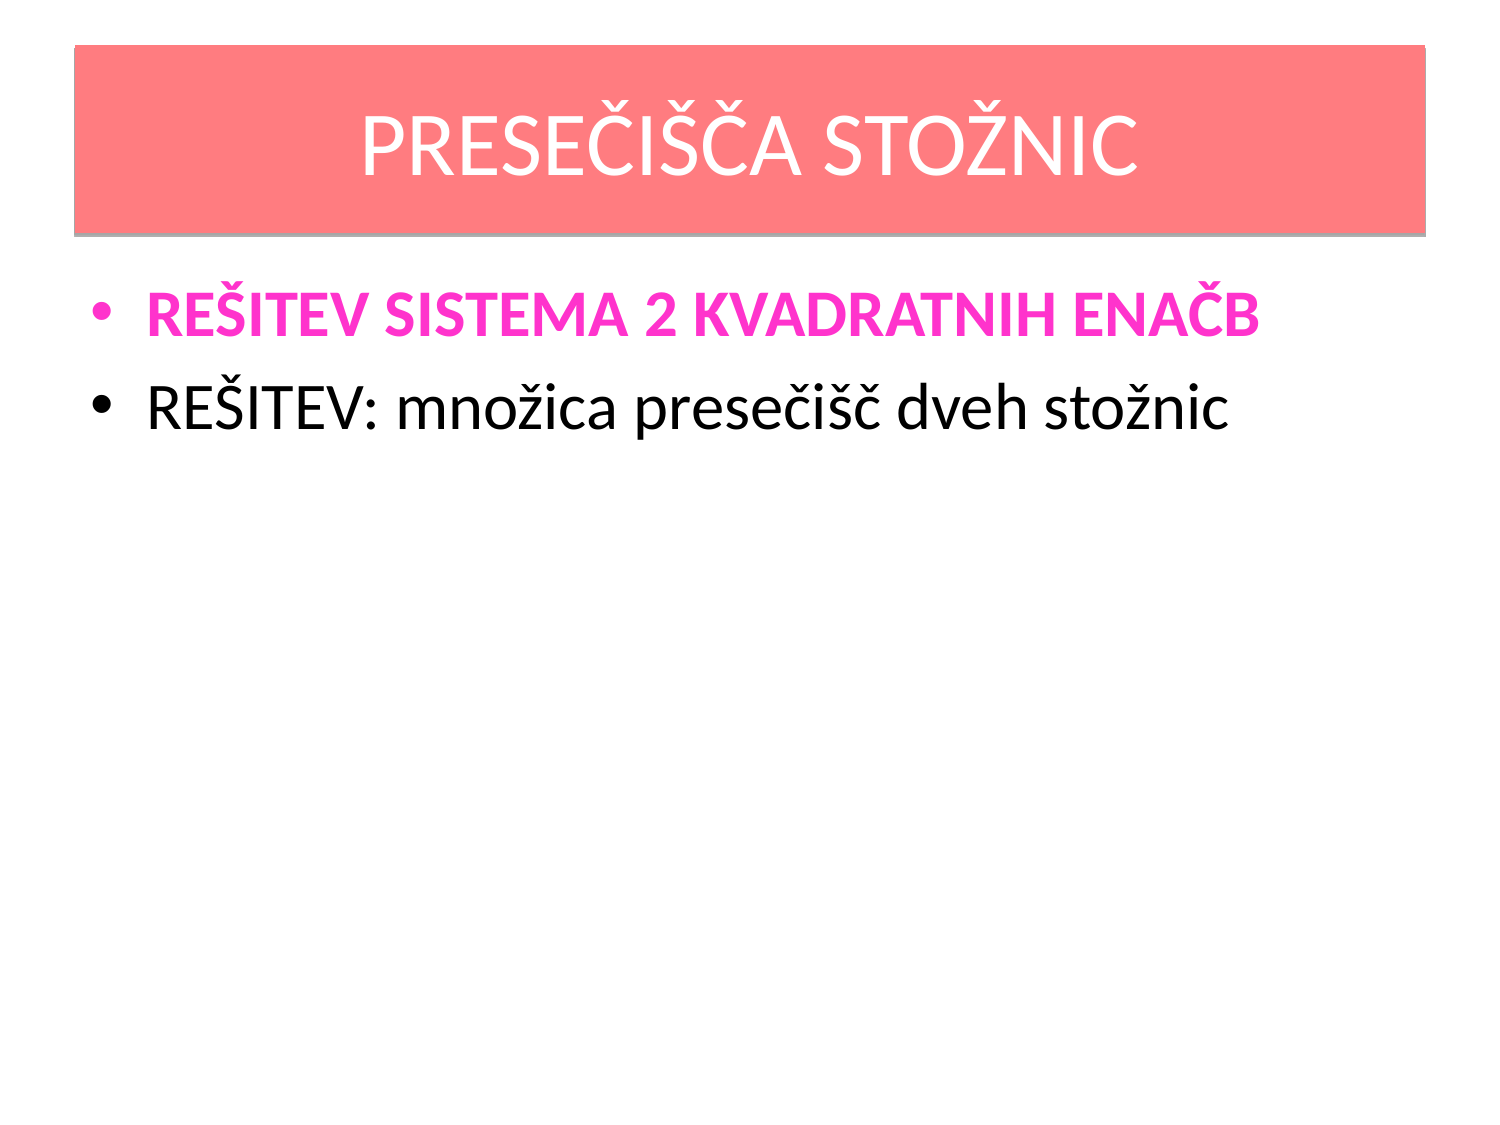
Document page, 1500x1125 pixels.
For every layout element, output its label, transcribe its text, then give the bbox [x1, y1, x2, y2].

list REŠITEV SISTEMA 2 KVADRATNIH ENAČB REŠITEV: množica presečišč dveh stožnic [75, 262, 1425, 1005]
title PRESEČIŠČA STOŽNIC [75, 45, 1425, 233]
